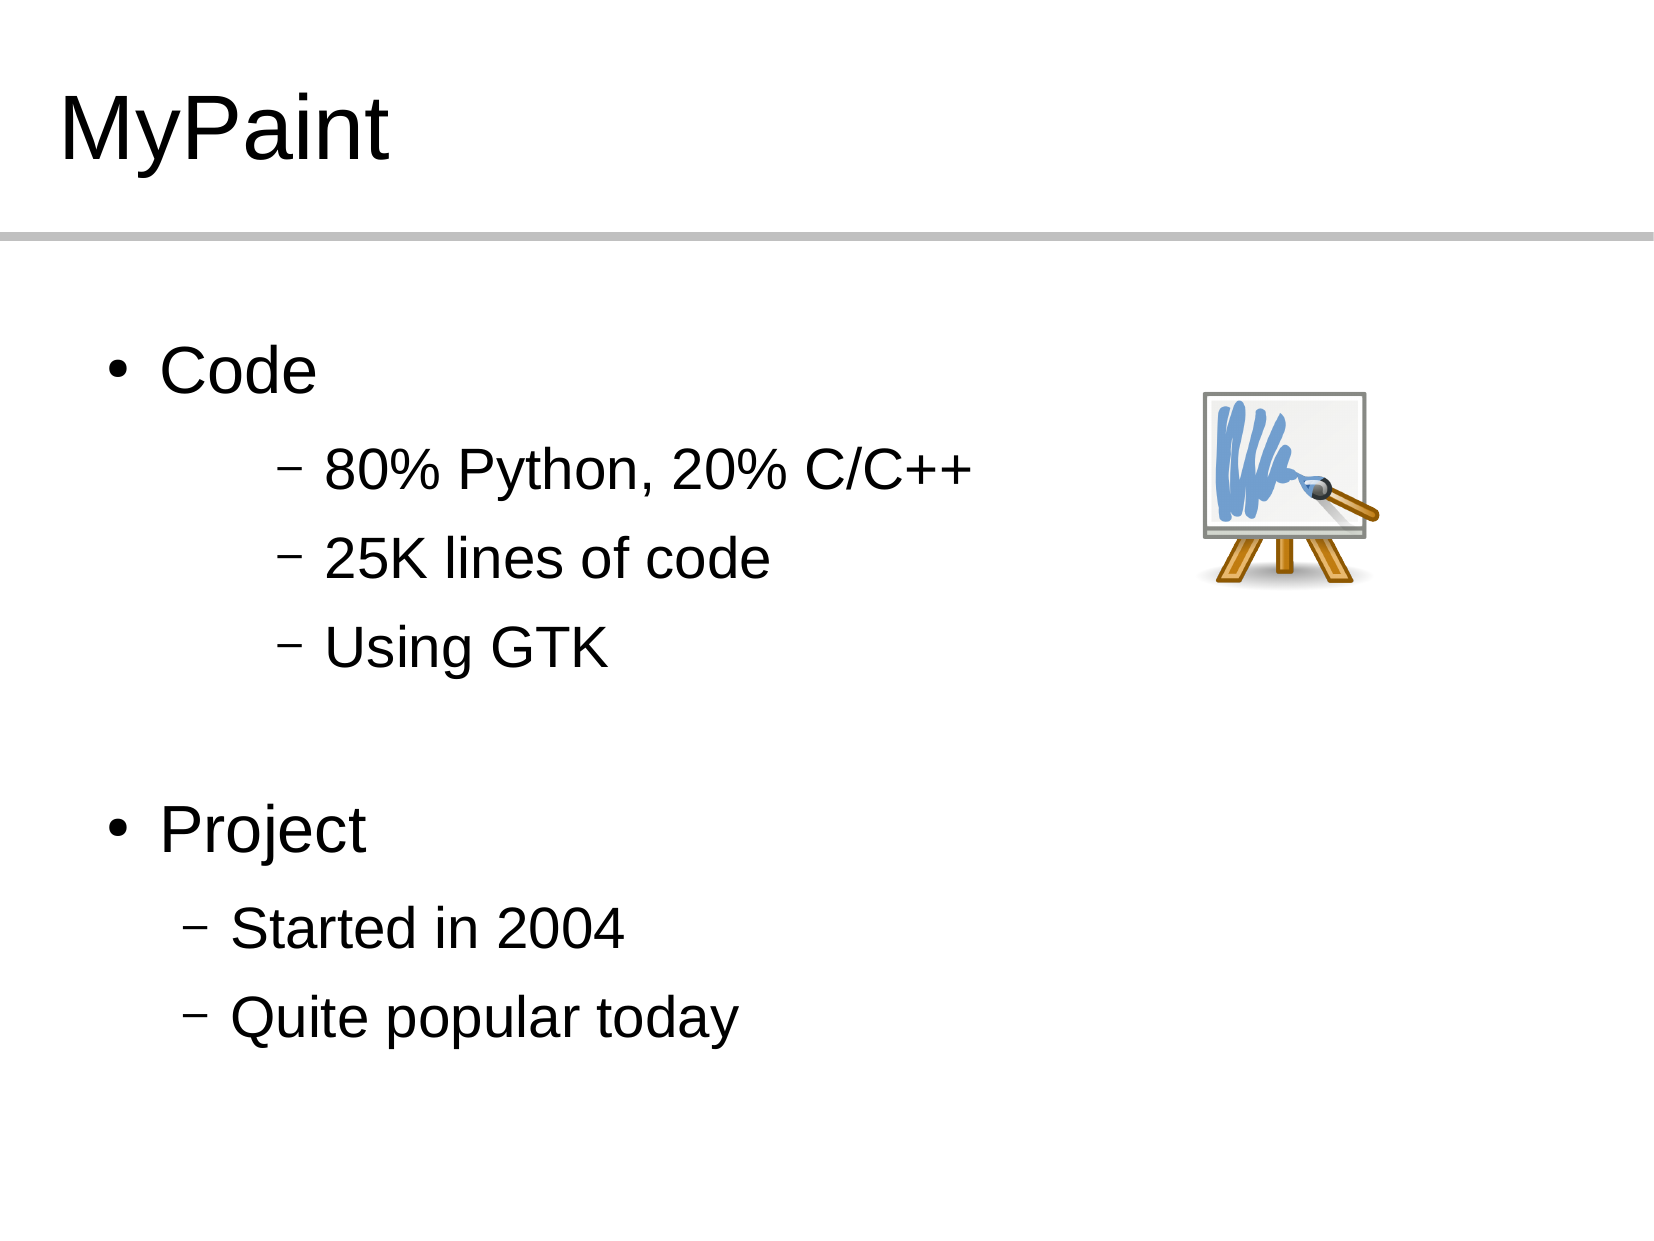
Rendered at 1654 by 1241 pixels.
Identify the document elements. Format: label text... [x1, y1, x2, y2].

picture [1181, 383, 1388, 591]
list Code 80% Python, 20% C/C++ 25K lines of code Using GTK Project Started in 2004 Quite popular today [88, 333, 1571, 1152]
title MyPaint [59, 49, 1595, 207]
